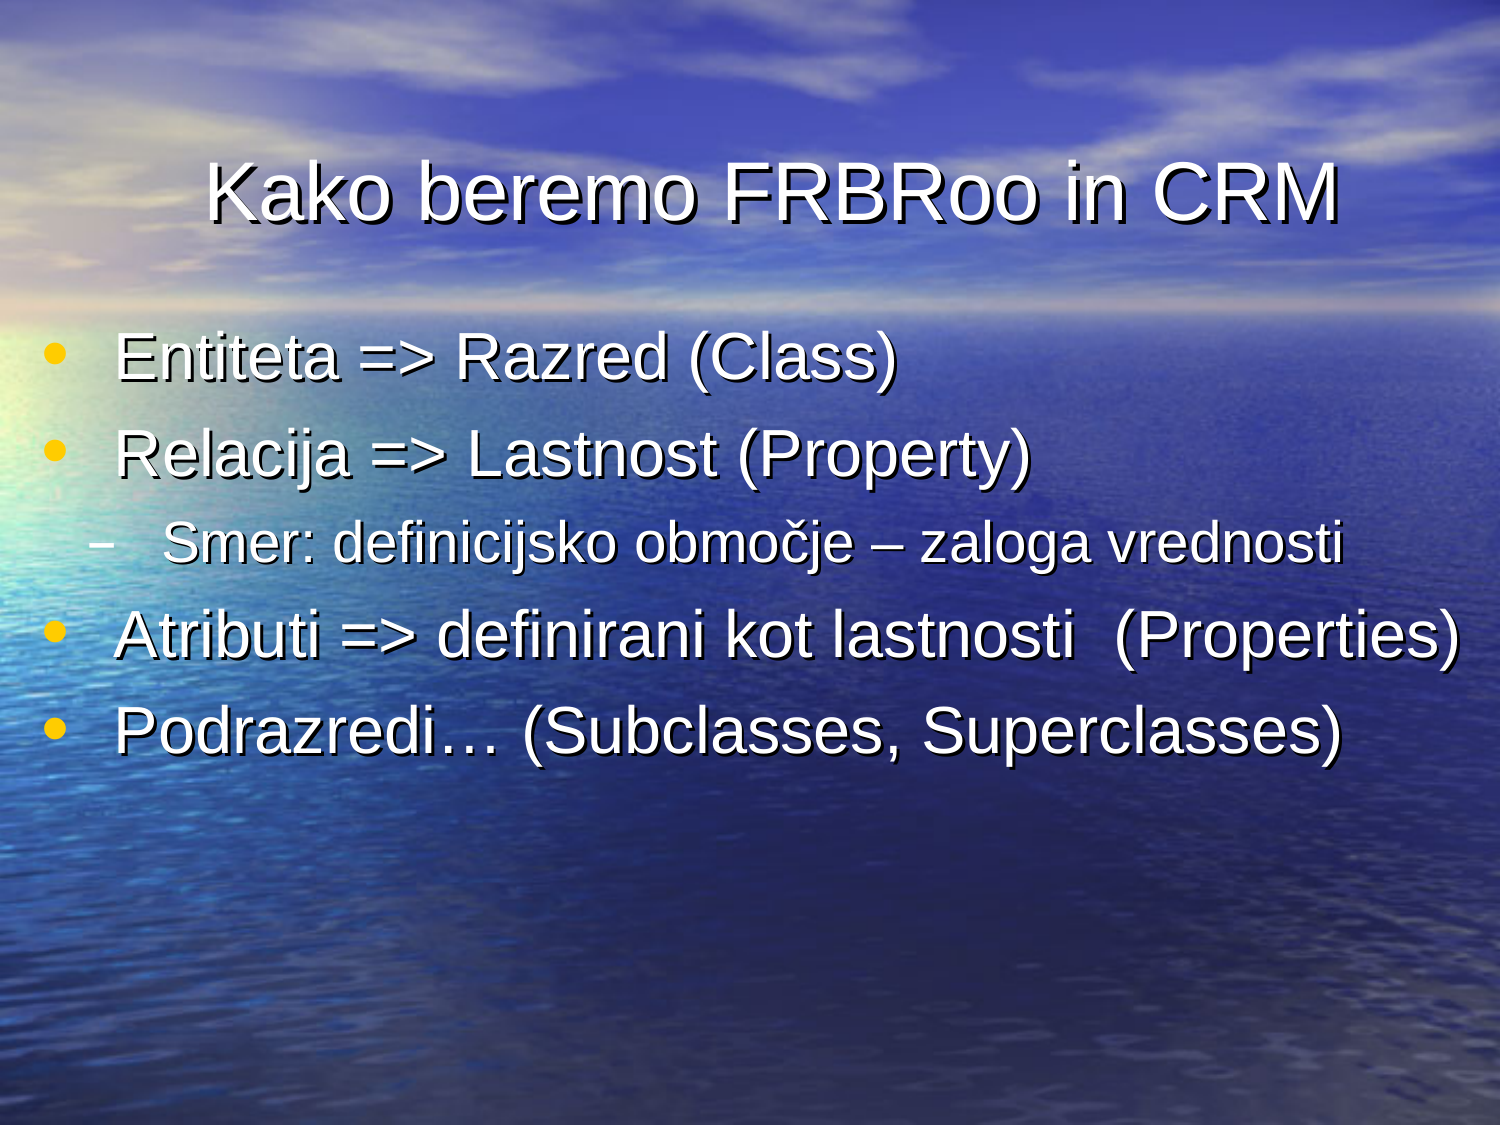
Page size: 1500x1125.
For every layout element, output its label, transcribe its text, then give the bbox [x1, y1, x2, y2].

picture [0, 0, 1500, 1125]
title Kako beremo FRBRoo in CRM [110, 93, 1392, 282]
list Entiteta => Razred (Class) Relacija => Lastnost (Property) Smer: definicijsko območje – zaloga vrednosti Atributi => definirani kot lastnosti (Properties) Podrazredi… (Subclasses, Superclasses) [41, 312, 1500, 1022]
